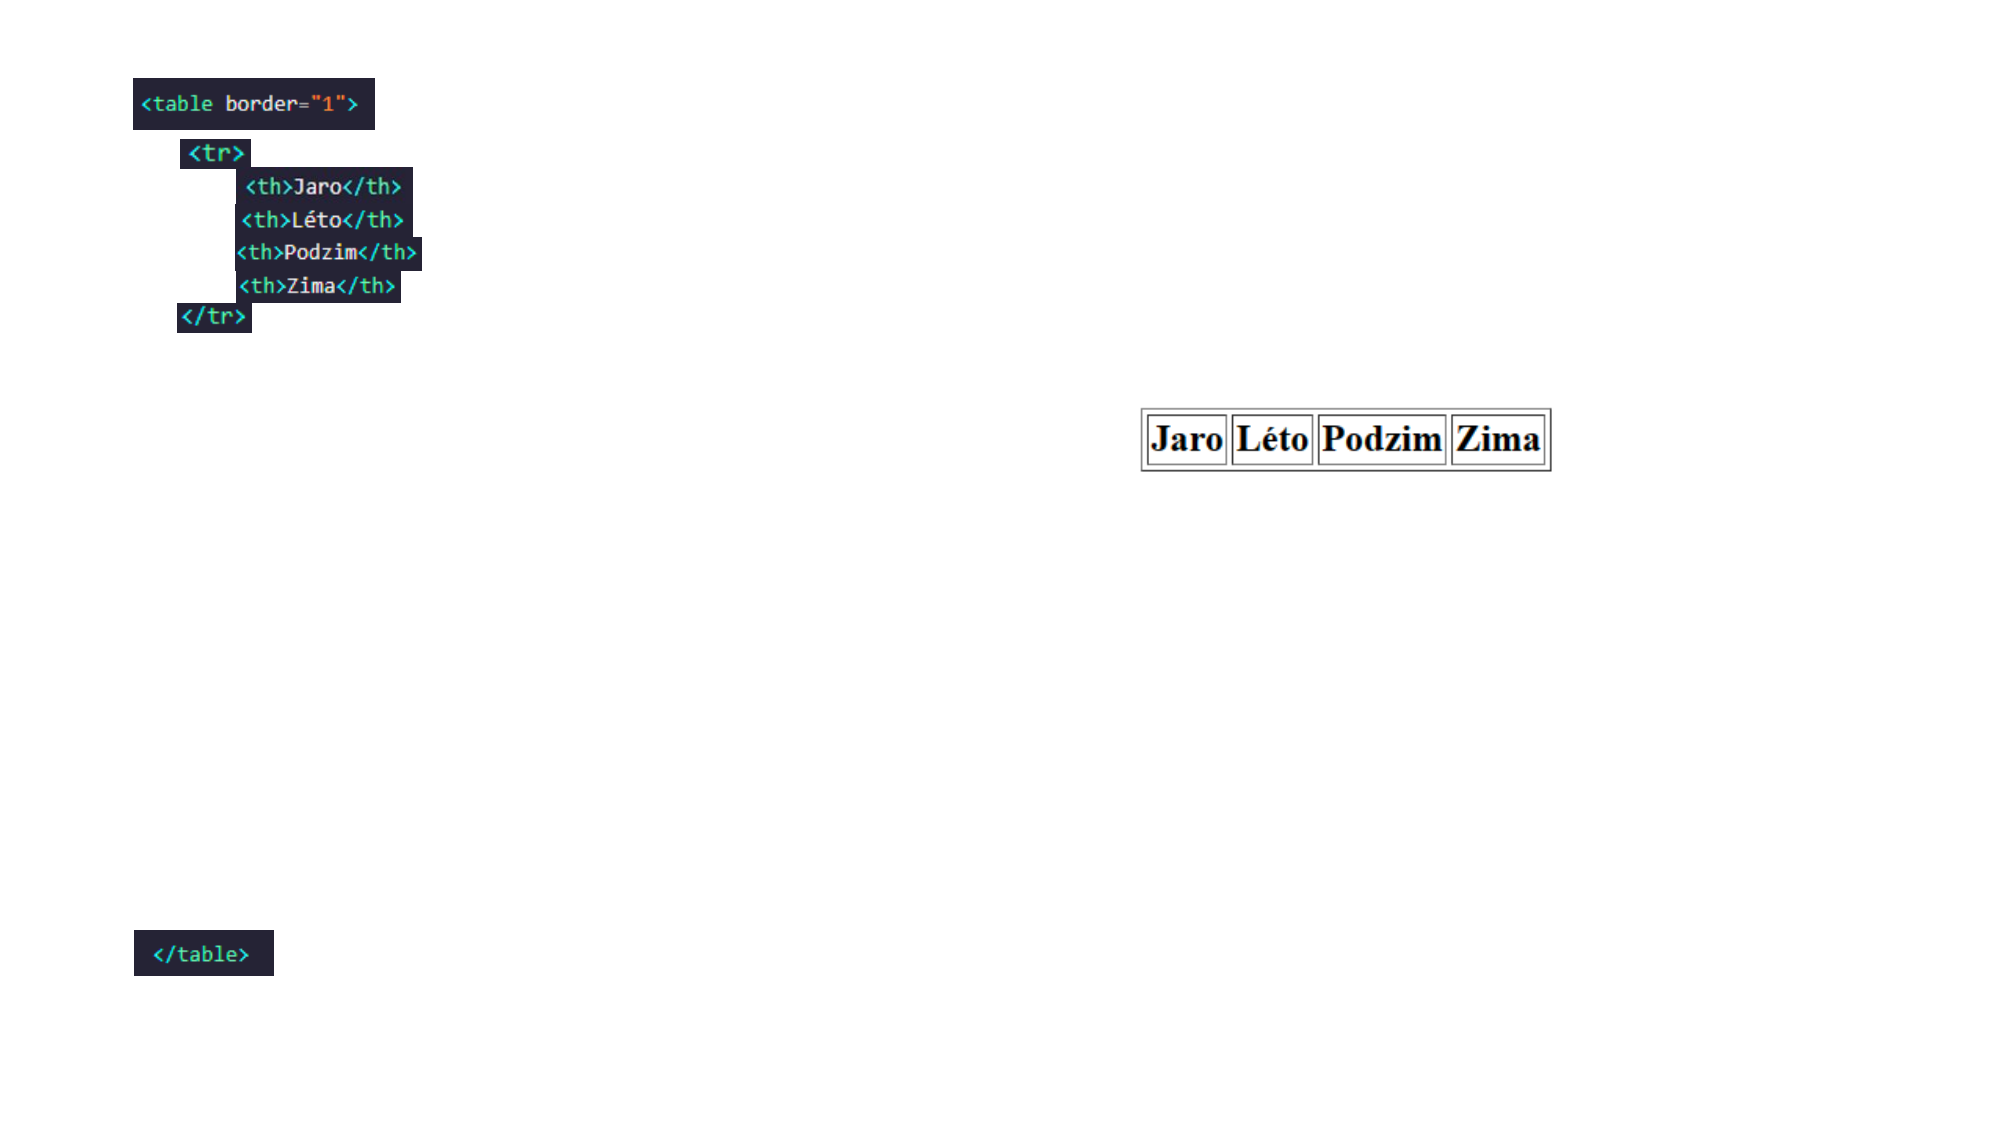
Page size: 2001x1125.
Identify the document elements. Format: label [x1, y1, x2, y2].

picture [1138, 395, 1555, 475]
picture [133, 78, 375, 130]
picture [134, 930, 274, 976]
picture [177, 139, 422, 333]
